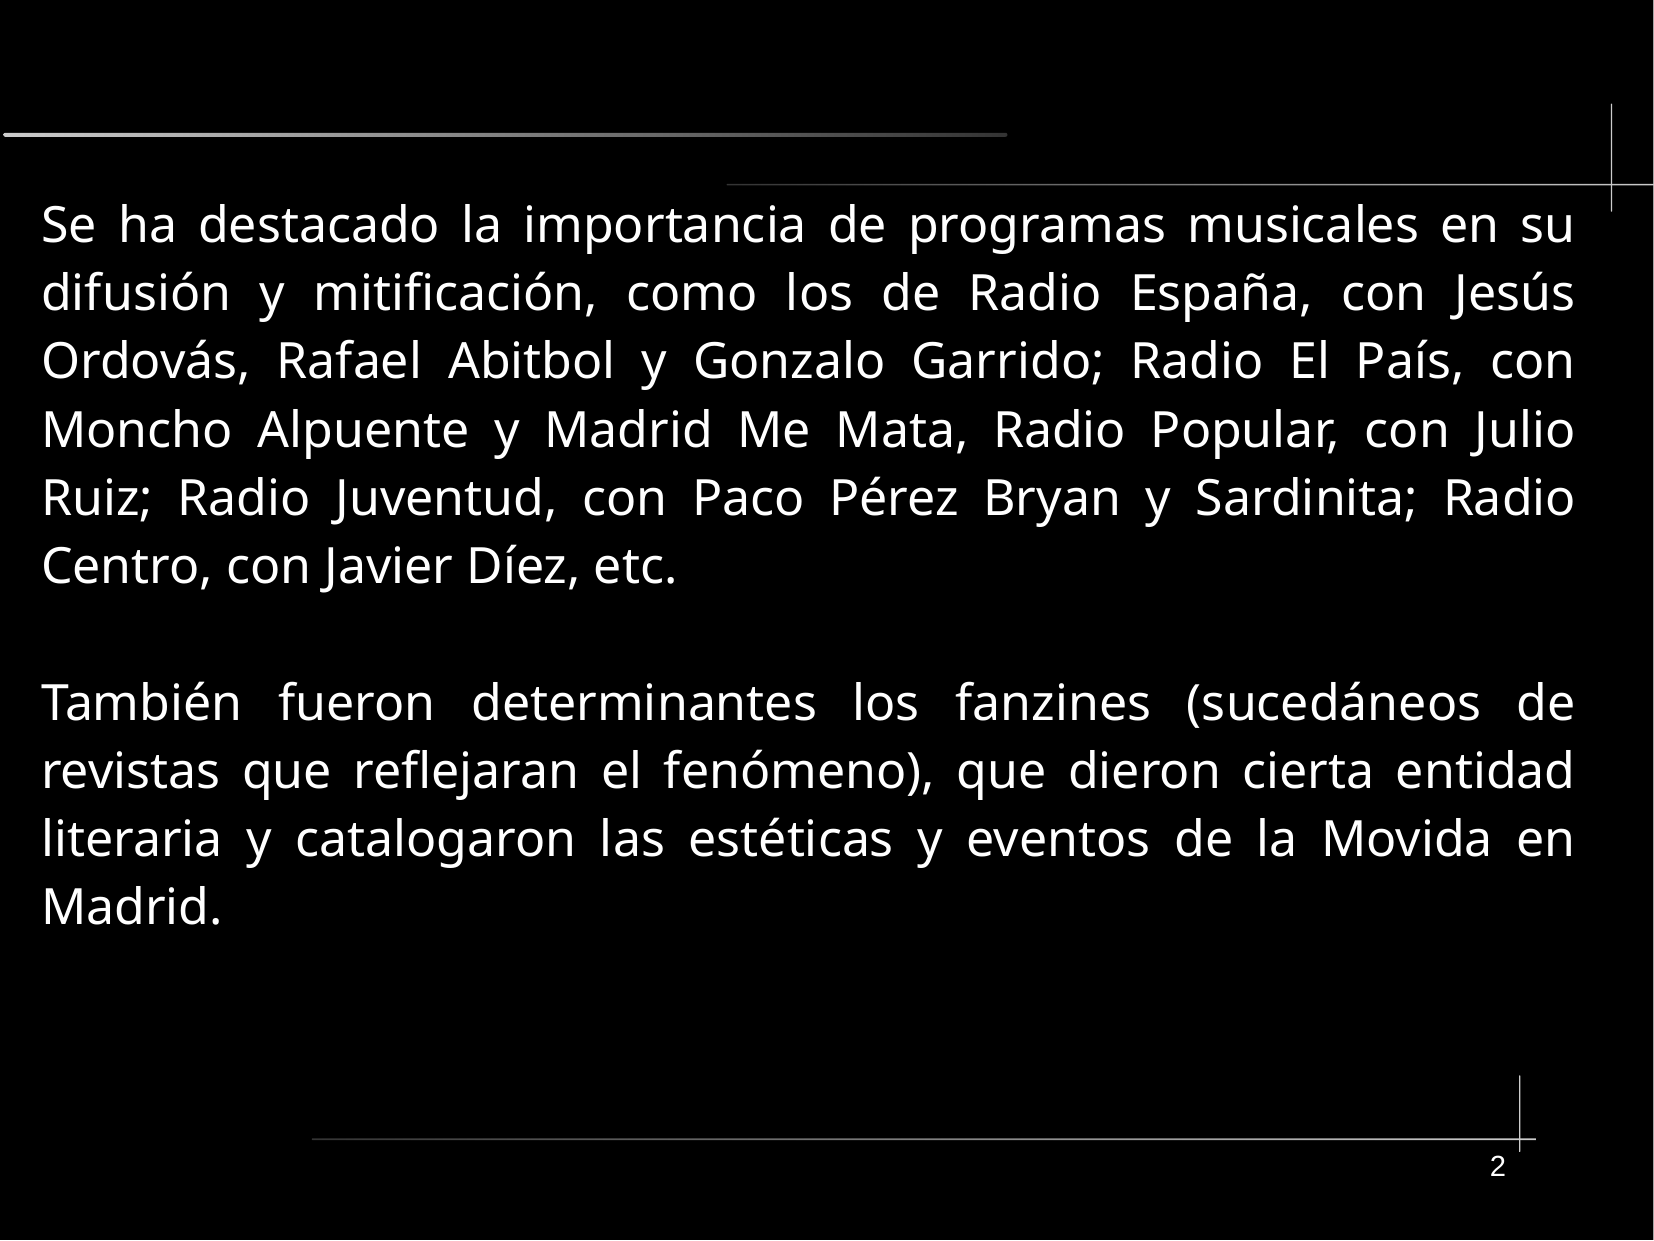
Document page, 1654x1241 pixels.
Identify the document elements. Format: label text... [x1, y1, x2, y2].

text_box Se ha destacado la importancia de programas musicales en su difusión y mitificación, como los de Radio España, con Jesús Ordovás, Rafael Abitbol y Gonzalo Garrido; Radio El País, con Moncho Alpuente y Madrid Me Mata, Radio Popular, con Julio Ruiz; Radio Juventud, con Paco Pérez Bryan y Sardinita; Radio Centro, con Javier Díez, etc. También fueron determinantes los fanzines (sucedáneos de revistas que reflejaran el fenómeno), que dieron cierta entidad literaria y catalogaron las estéticas y eventos de la Movida en Madrid. [26, 181, 1592, 869]
